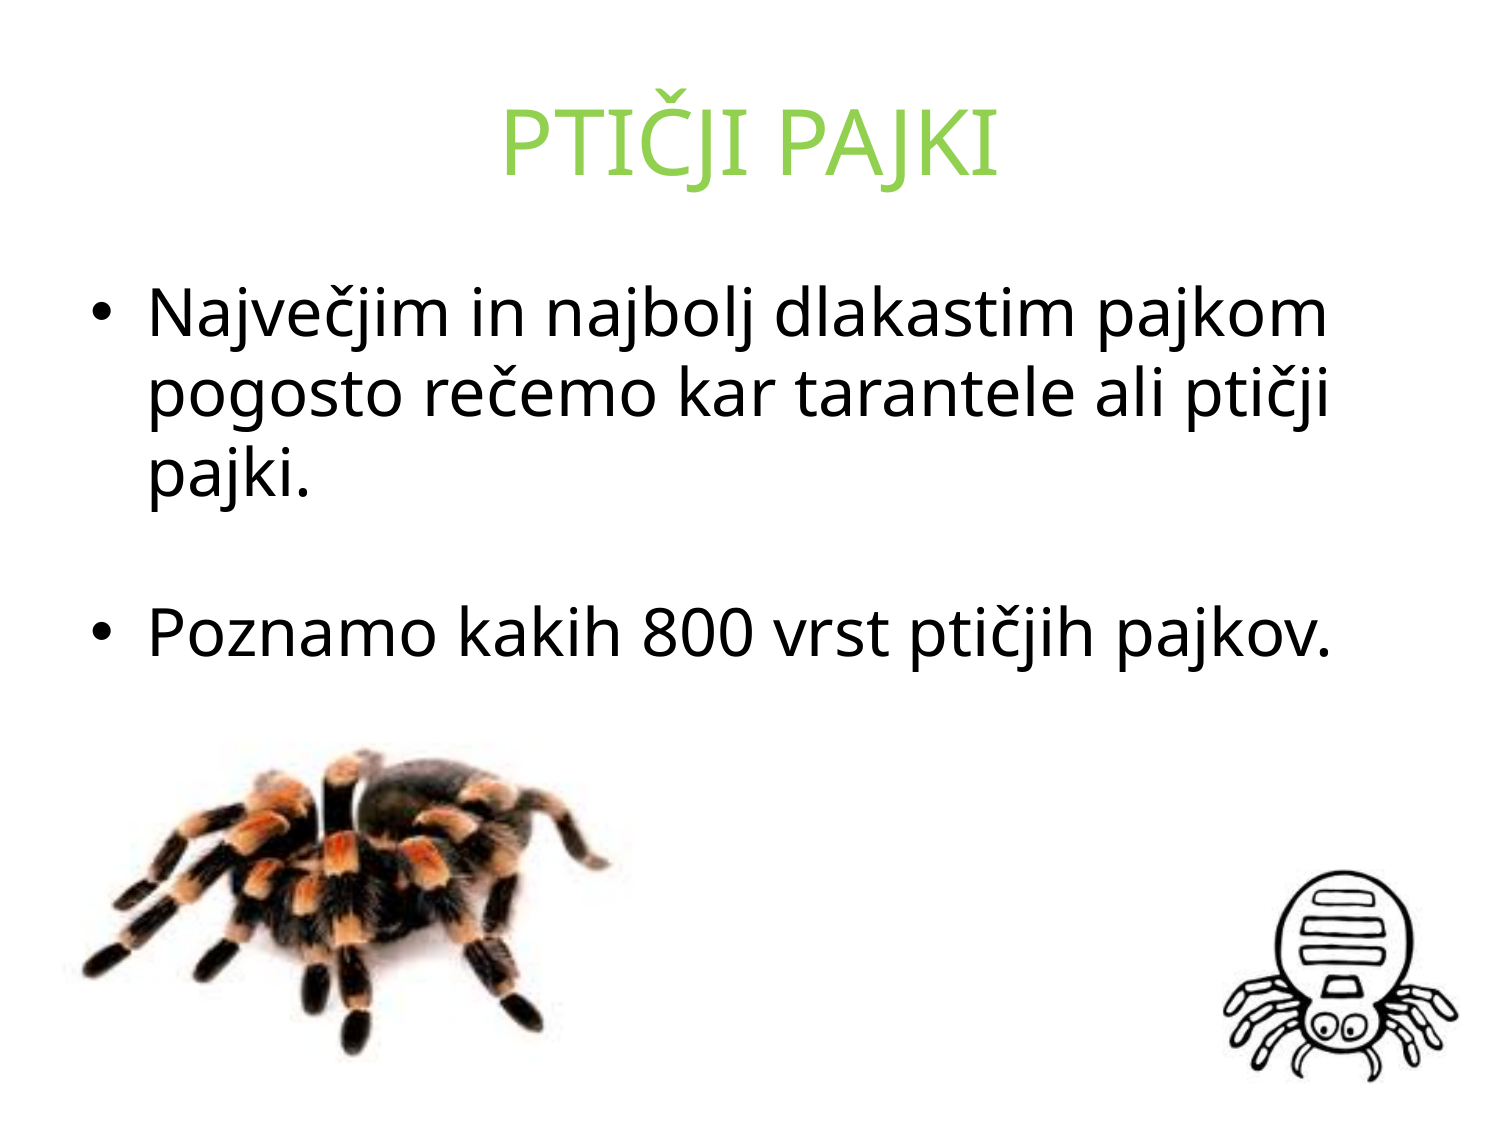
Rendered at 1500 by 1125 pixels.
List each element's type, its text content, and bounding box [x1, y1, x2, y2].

list Največjim in najbolj dlakastim pajkom pogosto rečemo kar tarantele ali ptičji pajki. Poznamo kakih 800 vrst ptičjih pajkov. [75, 262, 1425, 1005]
title PTIČJI PAJKI [75, 45, 1425, 233]
picture [41, 704, 683, 1078]
picture [1222, 857, 1460, 1096]
